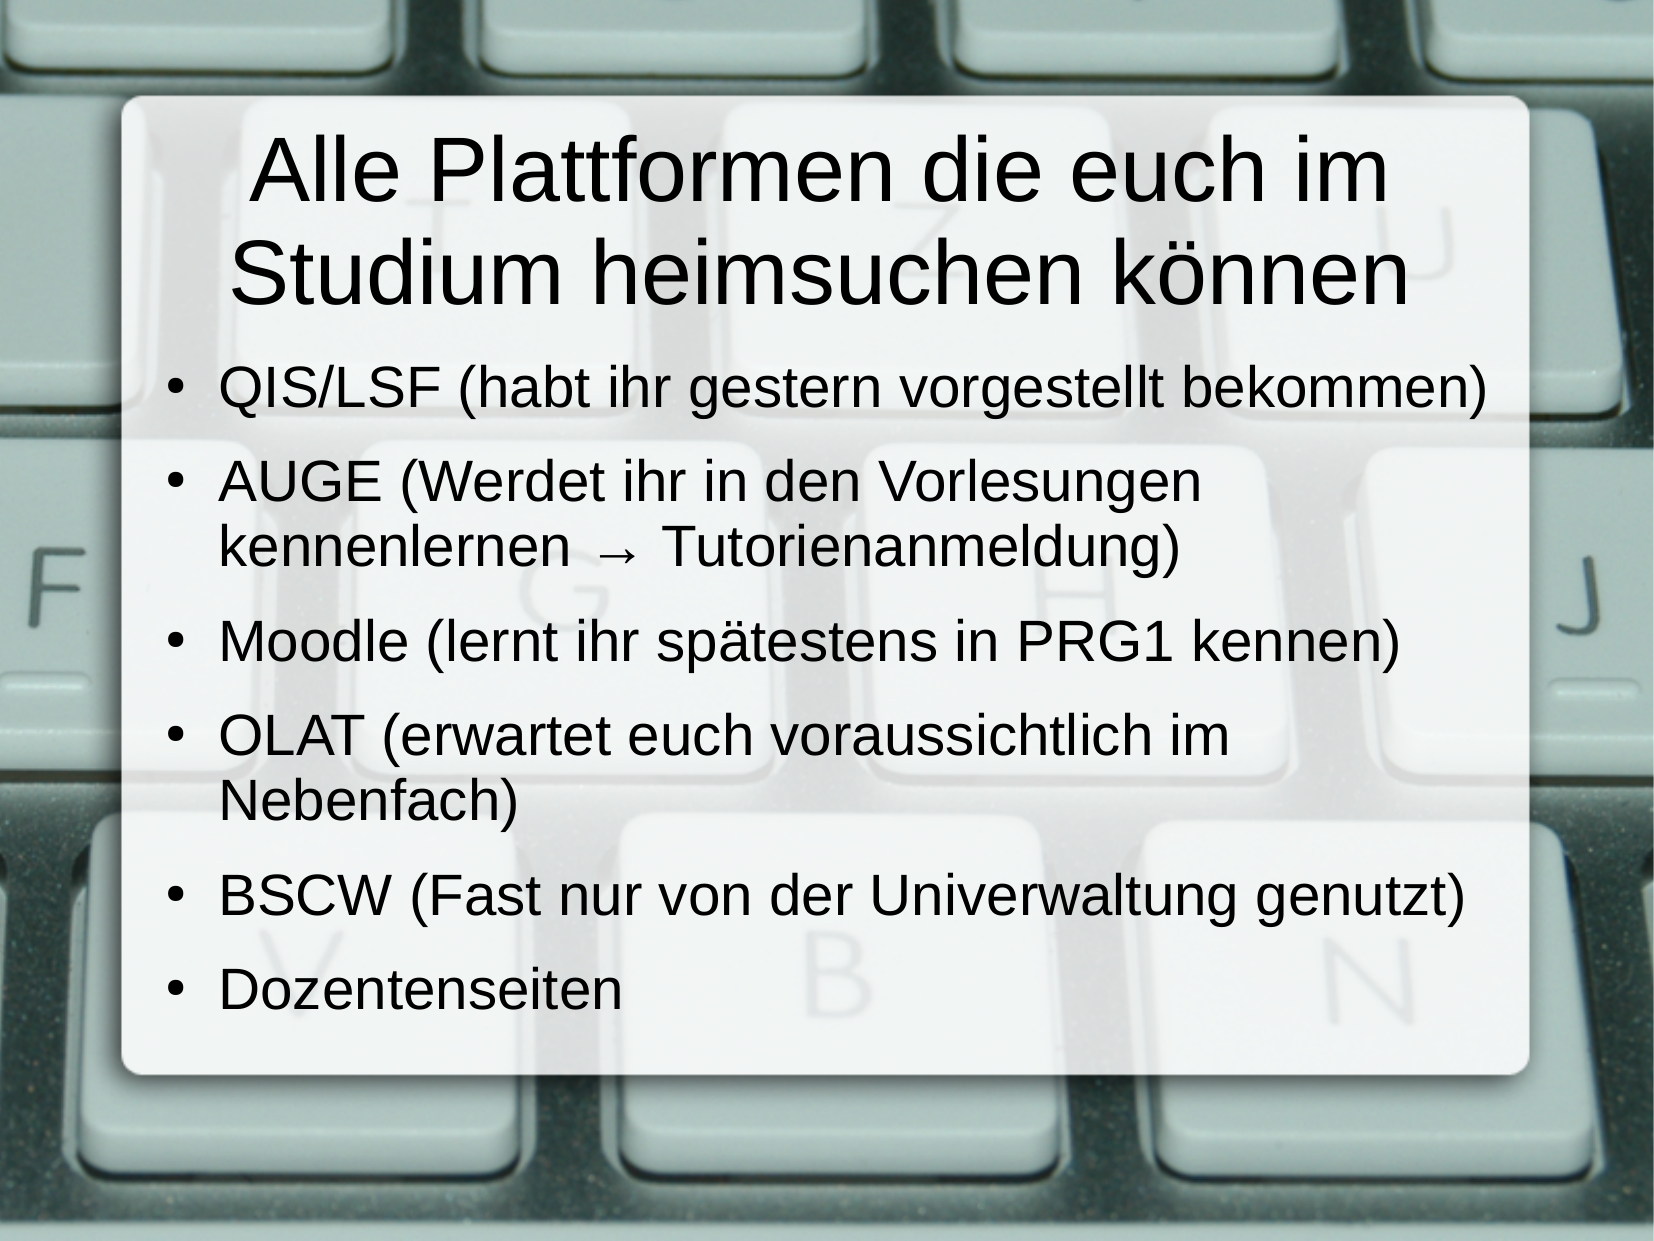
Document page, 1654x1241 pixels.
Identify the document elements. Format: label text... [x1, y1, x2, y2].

picture [0, 0, 1654, 1241]
list QIS/LSF (habt ihr gestern vorgestellt bekommen) AUGE (Werdet ihr in den Vorlesungen kennenlernen → Tutorienanmeldung) Moodle (lernt ihr spätestens in PRG1 kennen) OLAT (erwartet euch voraussichtlich im Nebenfach) BSCW (Fast nur von der Univerwaltung genutzt) Dozentenseiten [147, 354, 1506, 1063]
title Alle Plattformen die euch im Studium heimsuchen können [135, 117, 1506, 325]
